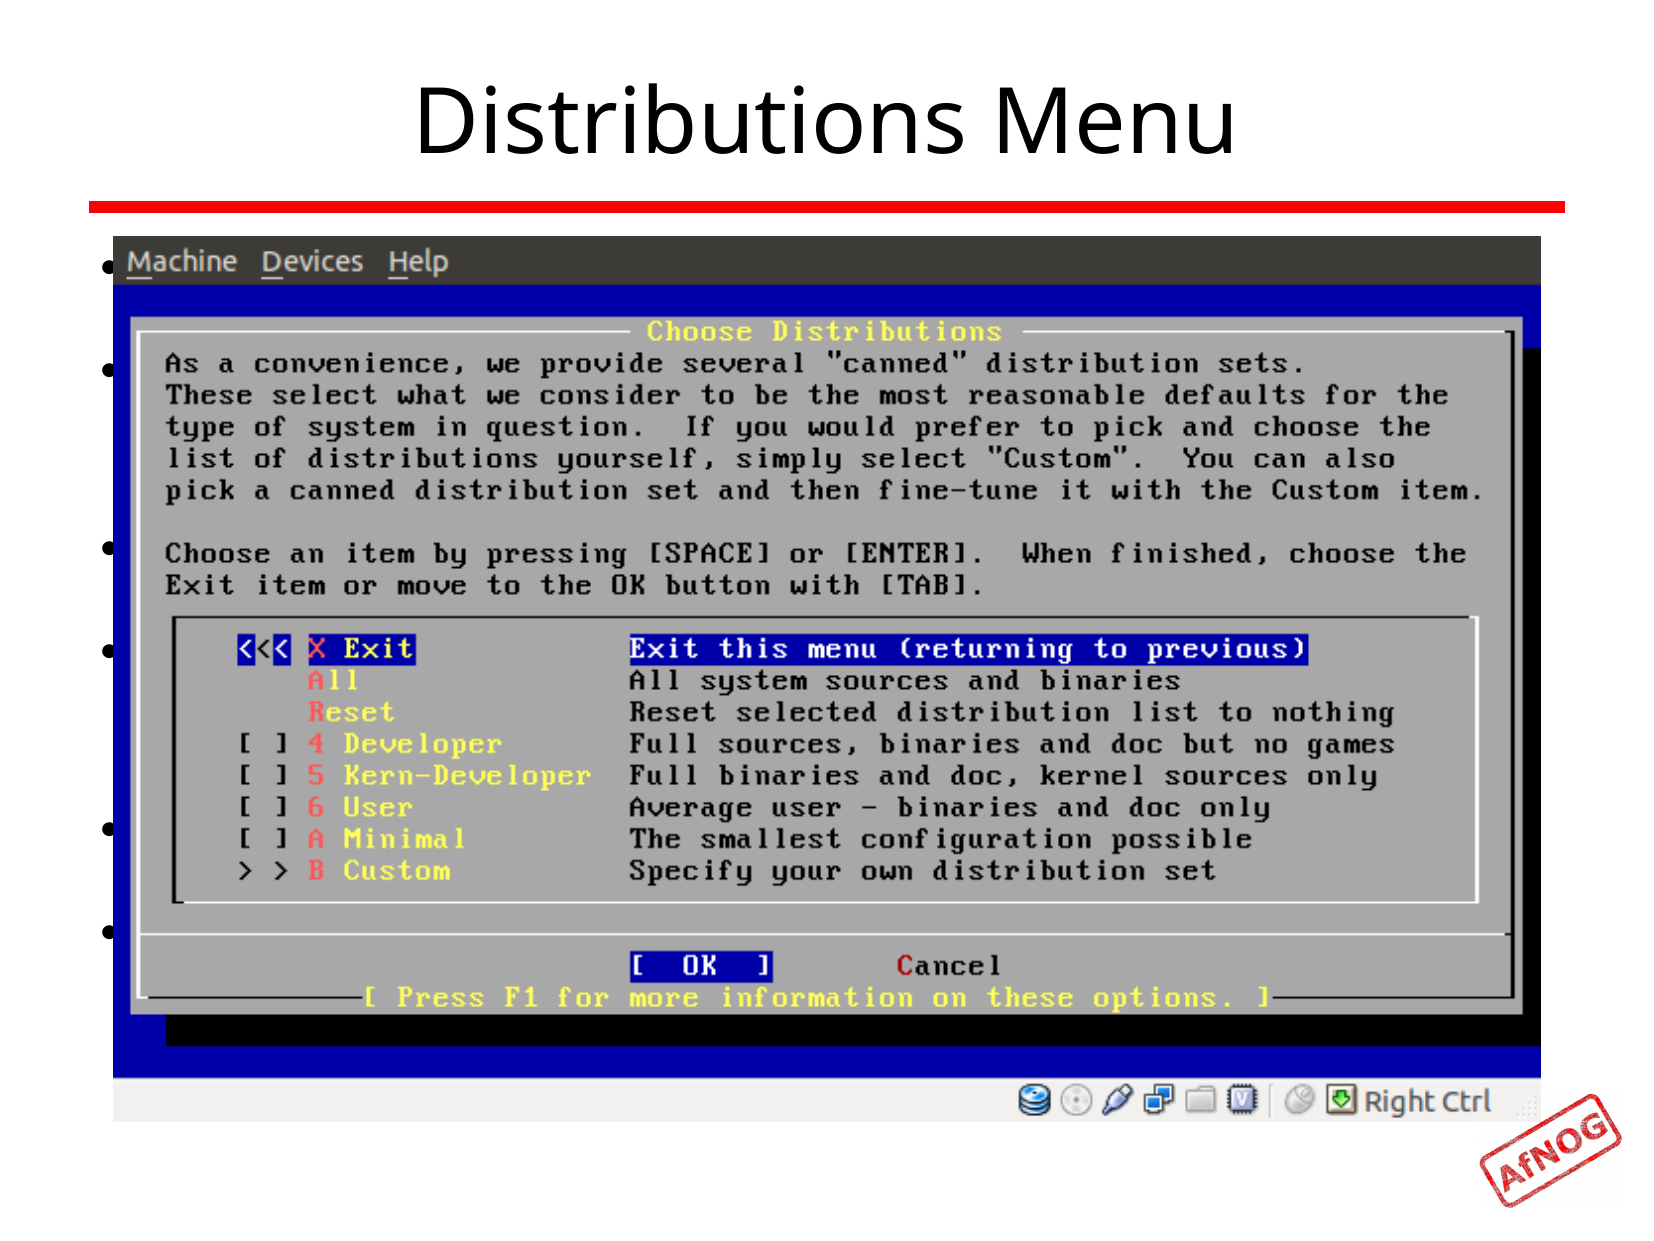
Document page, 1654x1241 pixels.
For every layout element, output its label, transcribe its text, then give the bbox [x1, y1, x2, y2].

list Choose User Choose English Documentation Choose Exit Say Yes to installing FreeBSD Ports Choose Exit Choose Commit [82, 236, 809, 1123]
picture [319, 236, 1572, 1122]
picture [1476, 1090, 1625, 1211]
title Distributions Menu [88, 29, 1565, 207]
